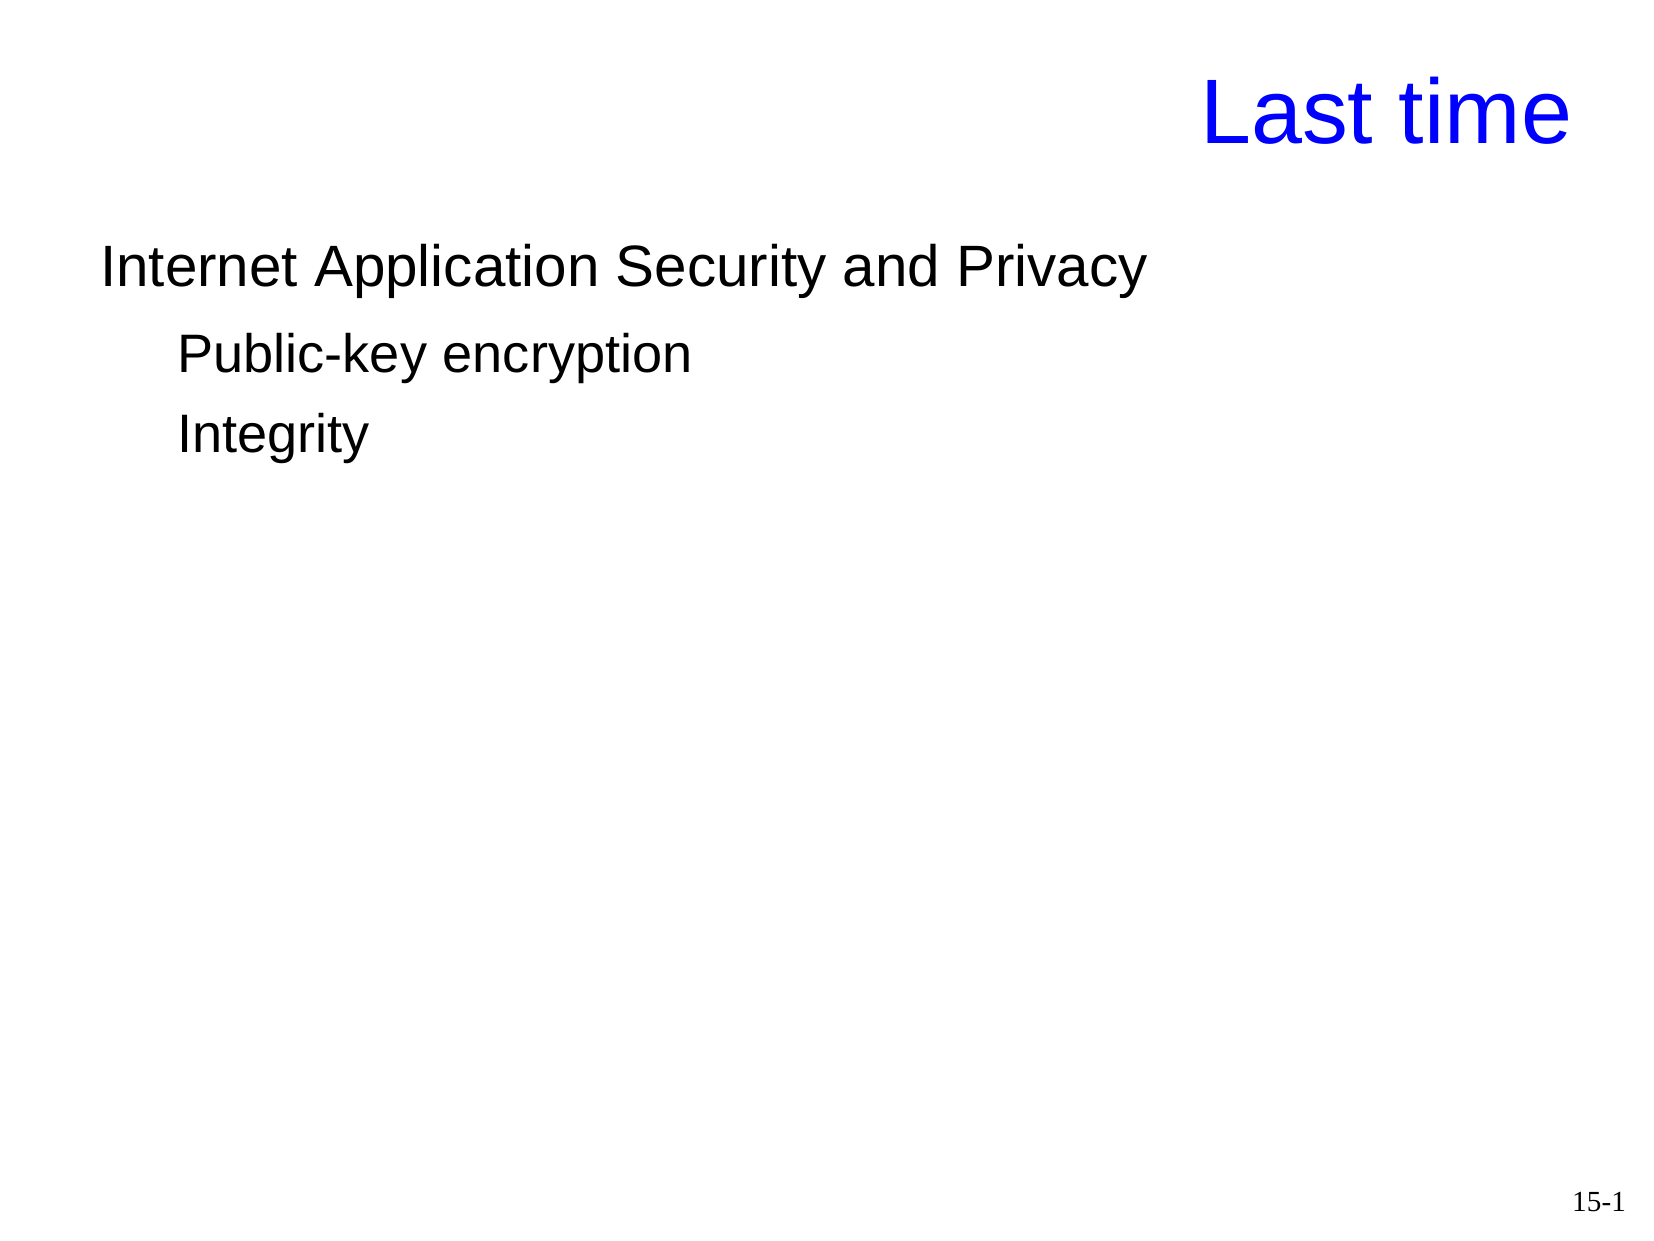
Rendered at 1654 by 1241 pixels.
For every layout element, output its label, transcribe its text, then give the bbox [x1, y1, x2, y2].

title Last time [84, 18, 1573, 211]
list Internet Application Security and Privacy Public-key encryption Integrity [82, 237, 1571, 1161]
